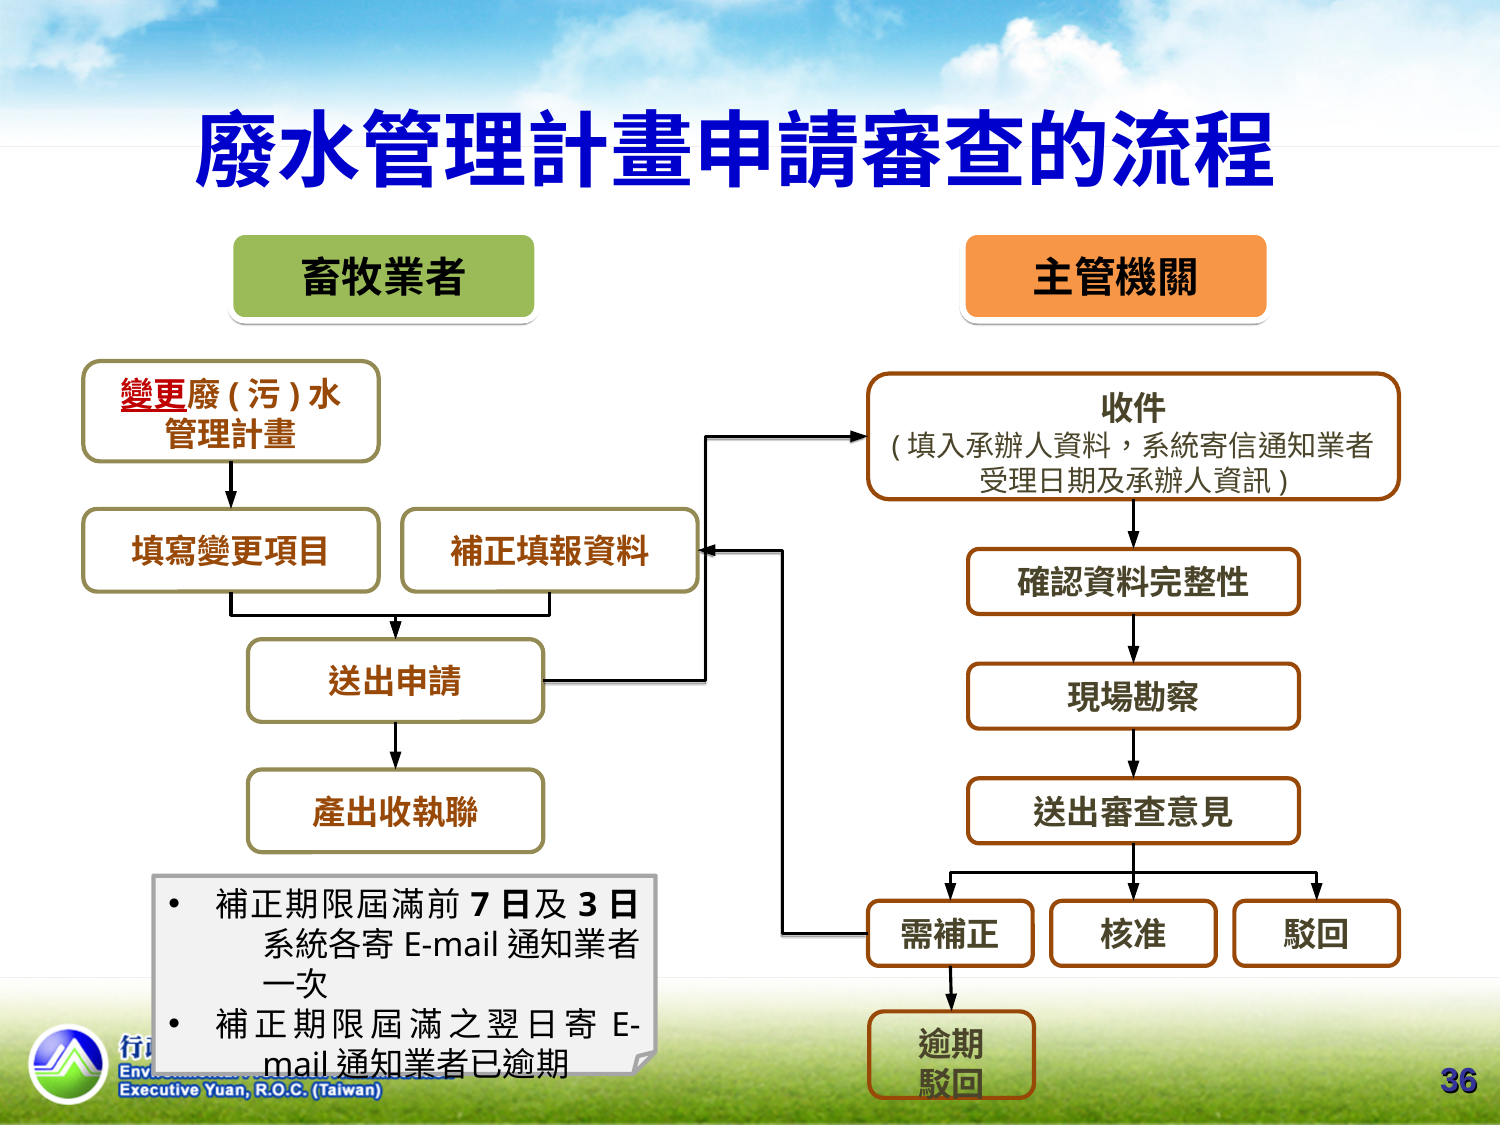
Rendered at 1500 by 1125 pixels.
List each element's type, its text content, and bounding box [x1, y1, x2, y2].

text_box 變更廢(污)水 管理計畫 [83, 361, 379, 462]
text_box 填寫變更項目 [83, 508, 379, 592]
text_box 送出申請 [247, 639, 544, 722]
text_box 逾期 駁回 [958, 1073, 978, 1093]
text_box 主管機關 [962, 231, 1270, 321]
text_box 補正填報資料 [402, 508, 698, 592]
text_box 需補正 [868, 900, 1033, 966]
text_box 確認資料完整性 [968, 548, 1299, 614]
text_box 核准 [1051, 900, 1216, 966]
text_box 畜牧業者 [230, 231, 538, 321]
text_box 逾期 駁回 [869, 1011, 1034, 1098]
text_box 駁回 [1234, 900, 1400, 966]
text_box 產出收執聯 [247, 769, 544, 853]
text_box 補正期限屆滿前7日及3日系統各寄E-mail通知業者一次 補正期限屆滿之翌日寄E-mail通知業者已逾期 [153, 875, 656, 1075]
text_box 廢水管理計畫申請審查的流程 [115, 90, 1356, 207]
text_box 收件 (填入承辦人資料，系統寄信通知業者受理日期及承辦人資訊) [868, 373, 1399, 500]
text_box 送出審查意見 [968, 778, 1299, 844]
text_box 現場勘察 [968, 663, 1299, 729]
